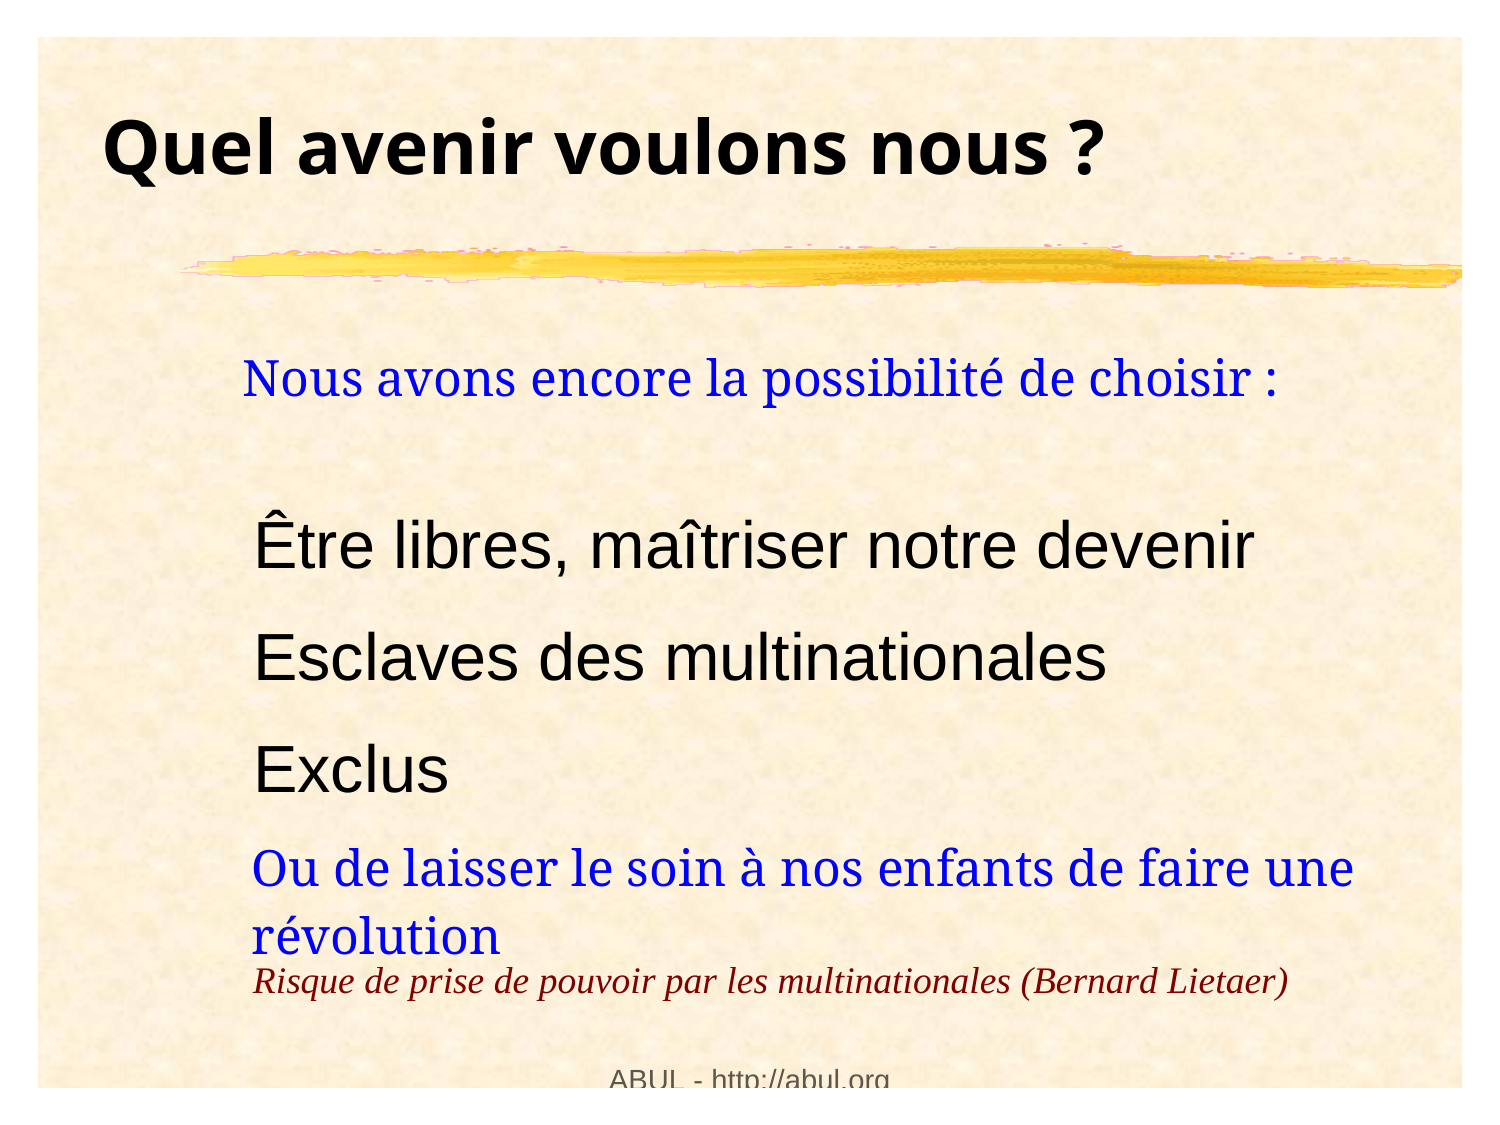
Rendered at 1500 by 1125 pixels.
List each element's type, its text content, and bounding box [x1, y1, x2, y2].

title Quel avenir voulons nous ? [101, 39, 1312, 253]
text_box Être libres, maîtriser notre devenir Esclaves des multinationales Exclus [234, 470, 1379, 803]
picture [37, 37, 1463, 1088]
text_box [287, 1013, 1150, 1112]
text_box Risque de prise de pouvoir par les multinationales (Bernard Lietaer) [252, 960, 1366, 1013]
text_box Ou de laisser le soin à nos enfants de faire une révolution [251, 832, 1436, 950]
text_box Nous avons encore la possibilité de choisir : [242, 343, 1366, 402]
